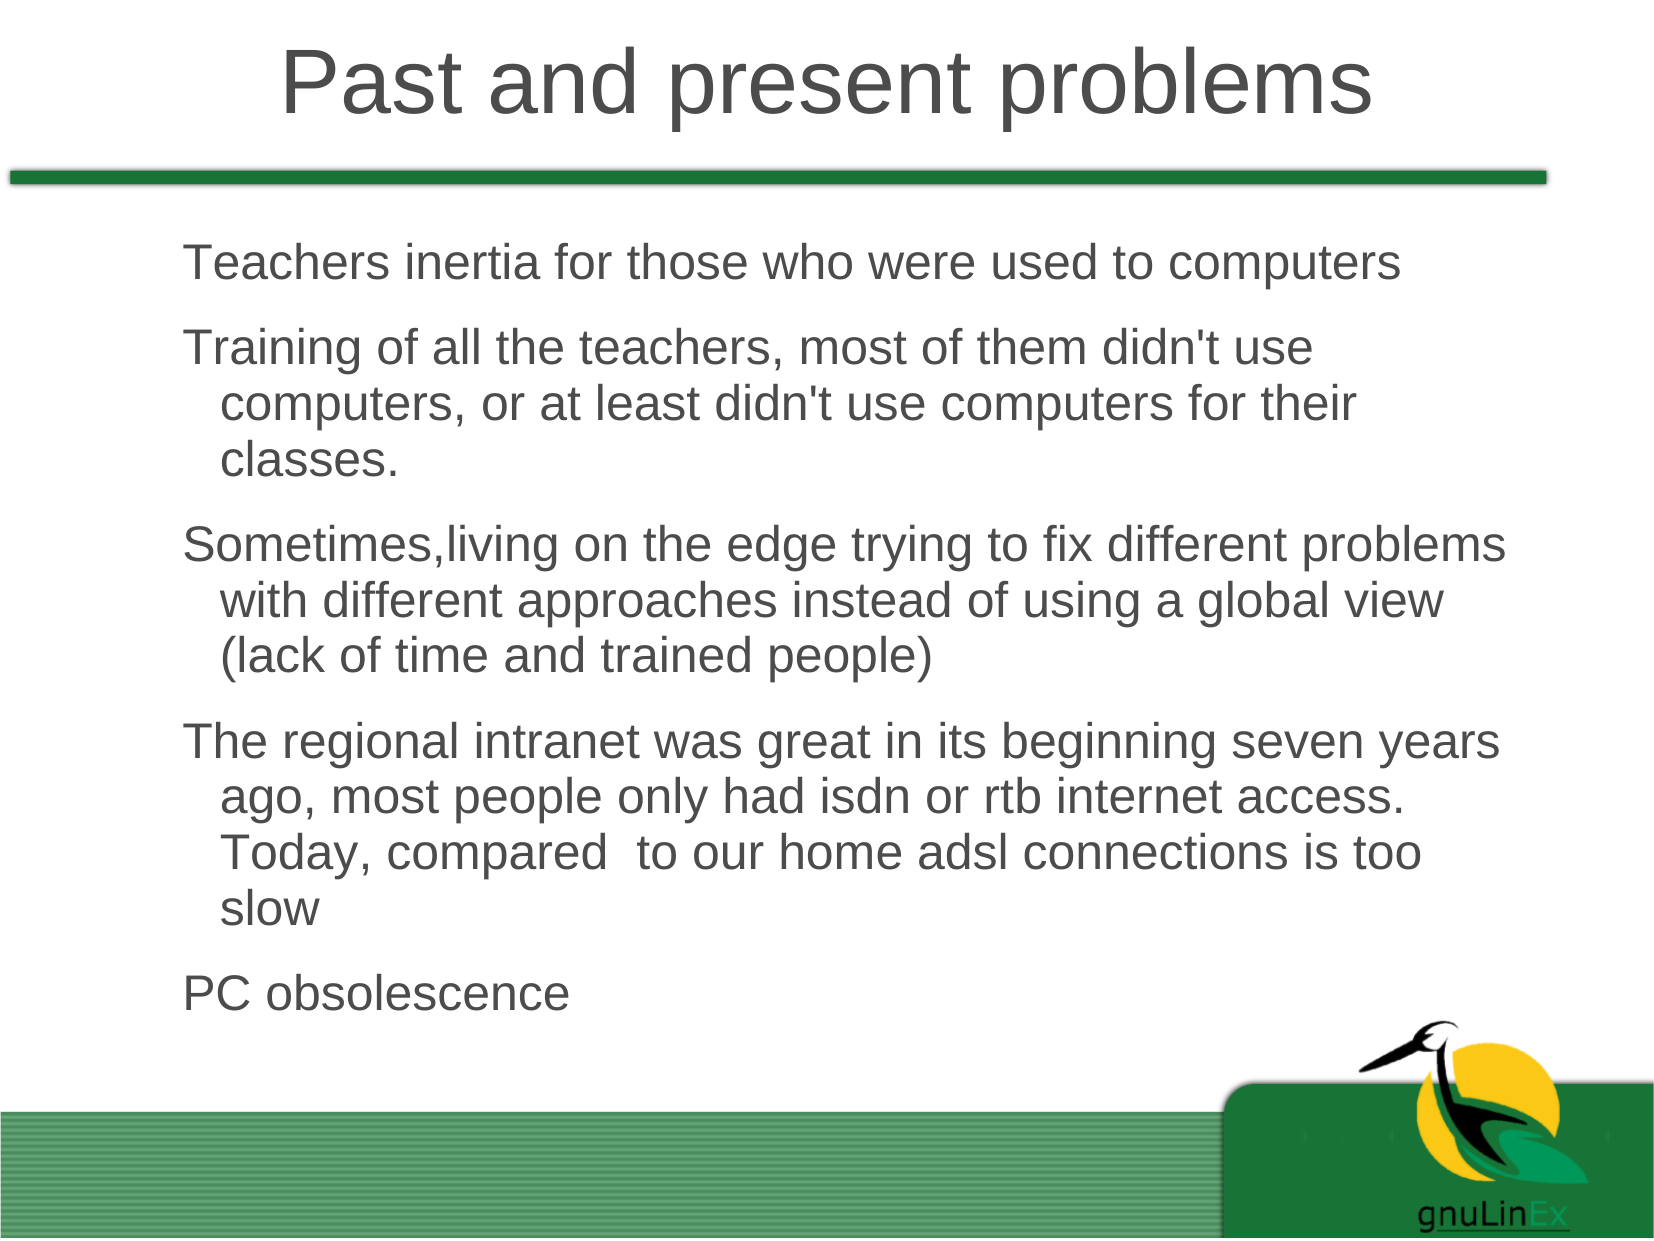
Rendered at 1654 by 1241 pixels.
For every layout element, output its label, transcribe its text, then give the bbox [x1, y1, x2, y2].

title Past and present problems [121, 0, 1534, 164]
list Teachers inertia for those who were used to computers Training of all the teachers, most of them didn't use computers, or at least didn't use computers for their classes. Sometimes,living on the edge trying to fix different problems with different approaches instead of using a global view (lack of time and trained people) The regional intranet was great in its beginning seven years ago, most people only had isdn or rtb internet access. Today, compared to our home adsl connections is too slow PC obsolescence [107, 234, 1520, 1097]
picture [0, 0, 1654, 1238]
